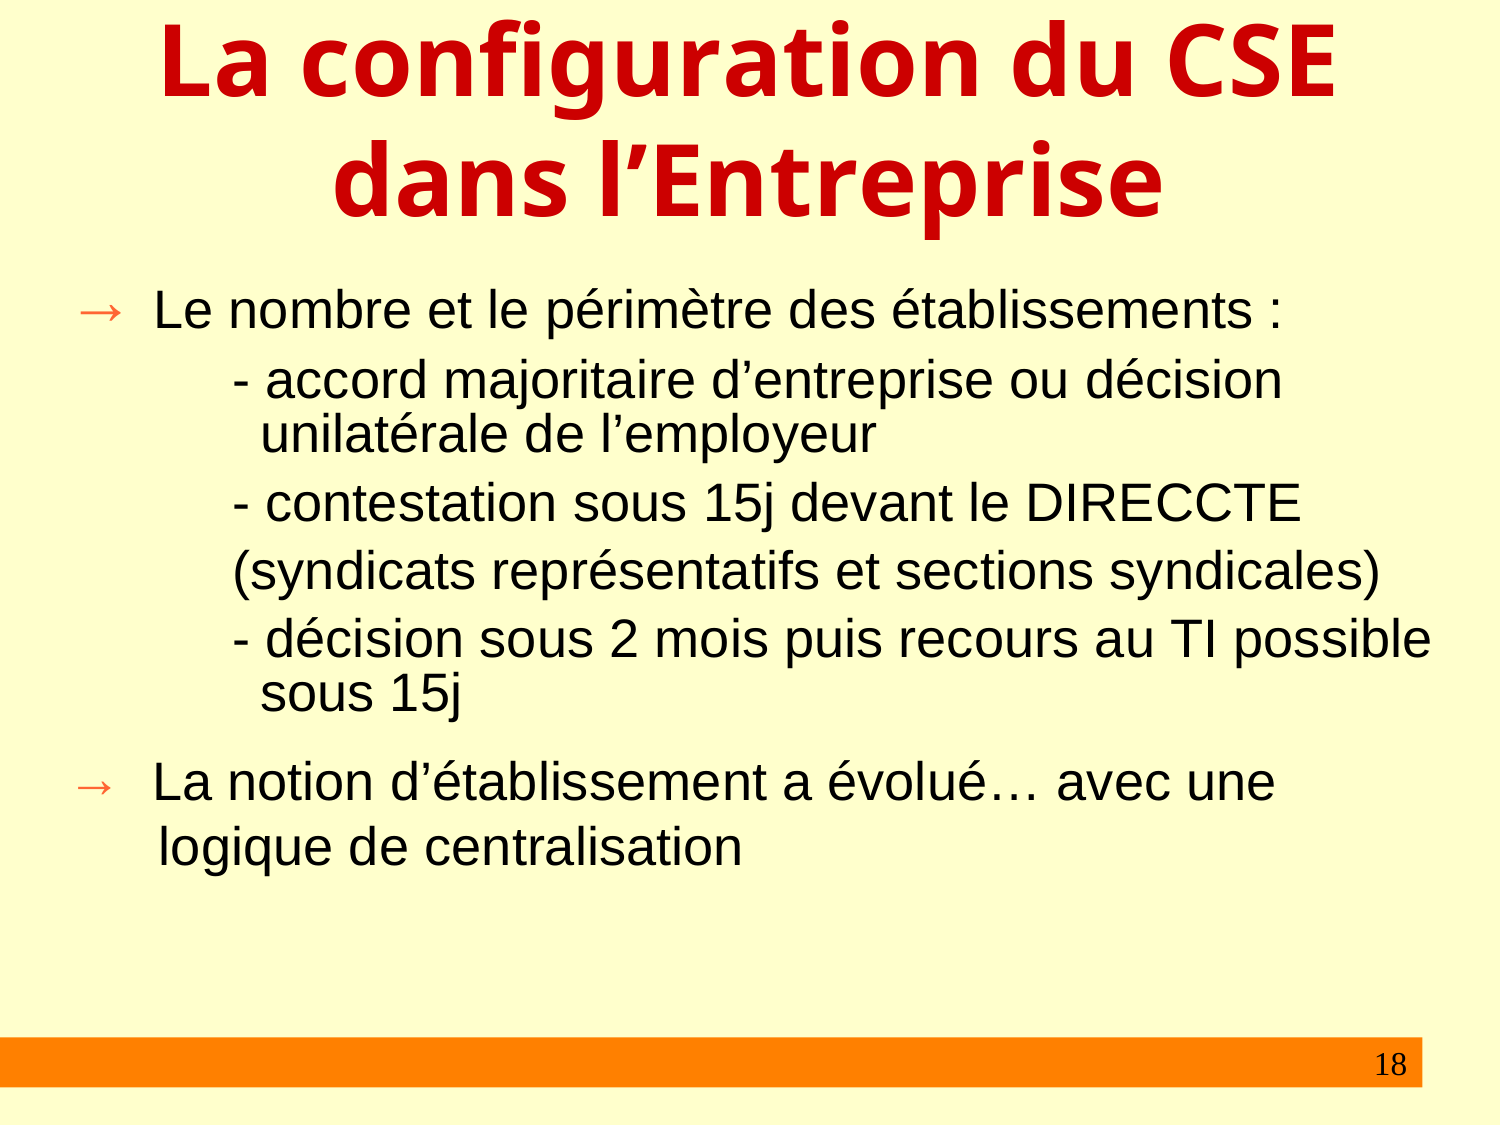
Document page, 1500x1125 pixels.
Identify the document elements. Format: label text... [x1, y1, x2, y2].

text_box <numéro> [0, 1037, 1423, 1088]
list Le nombre et le périmètre des établissements : - accord majoritaire d’entreprise ou décision unilatérale de l’employeur - contestation sous 15j devant le DIRECCTE (syndicats représentatifs et sections syndicales) - décision sous 2 mois puis recours au TI possible sous 15j La notion d’établissement a évolué… avec une logique de centralisation [52, 130, 1469, 973]
title La configuration du CSE dans l’Entreprise [74, 0, 1423, 130]
